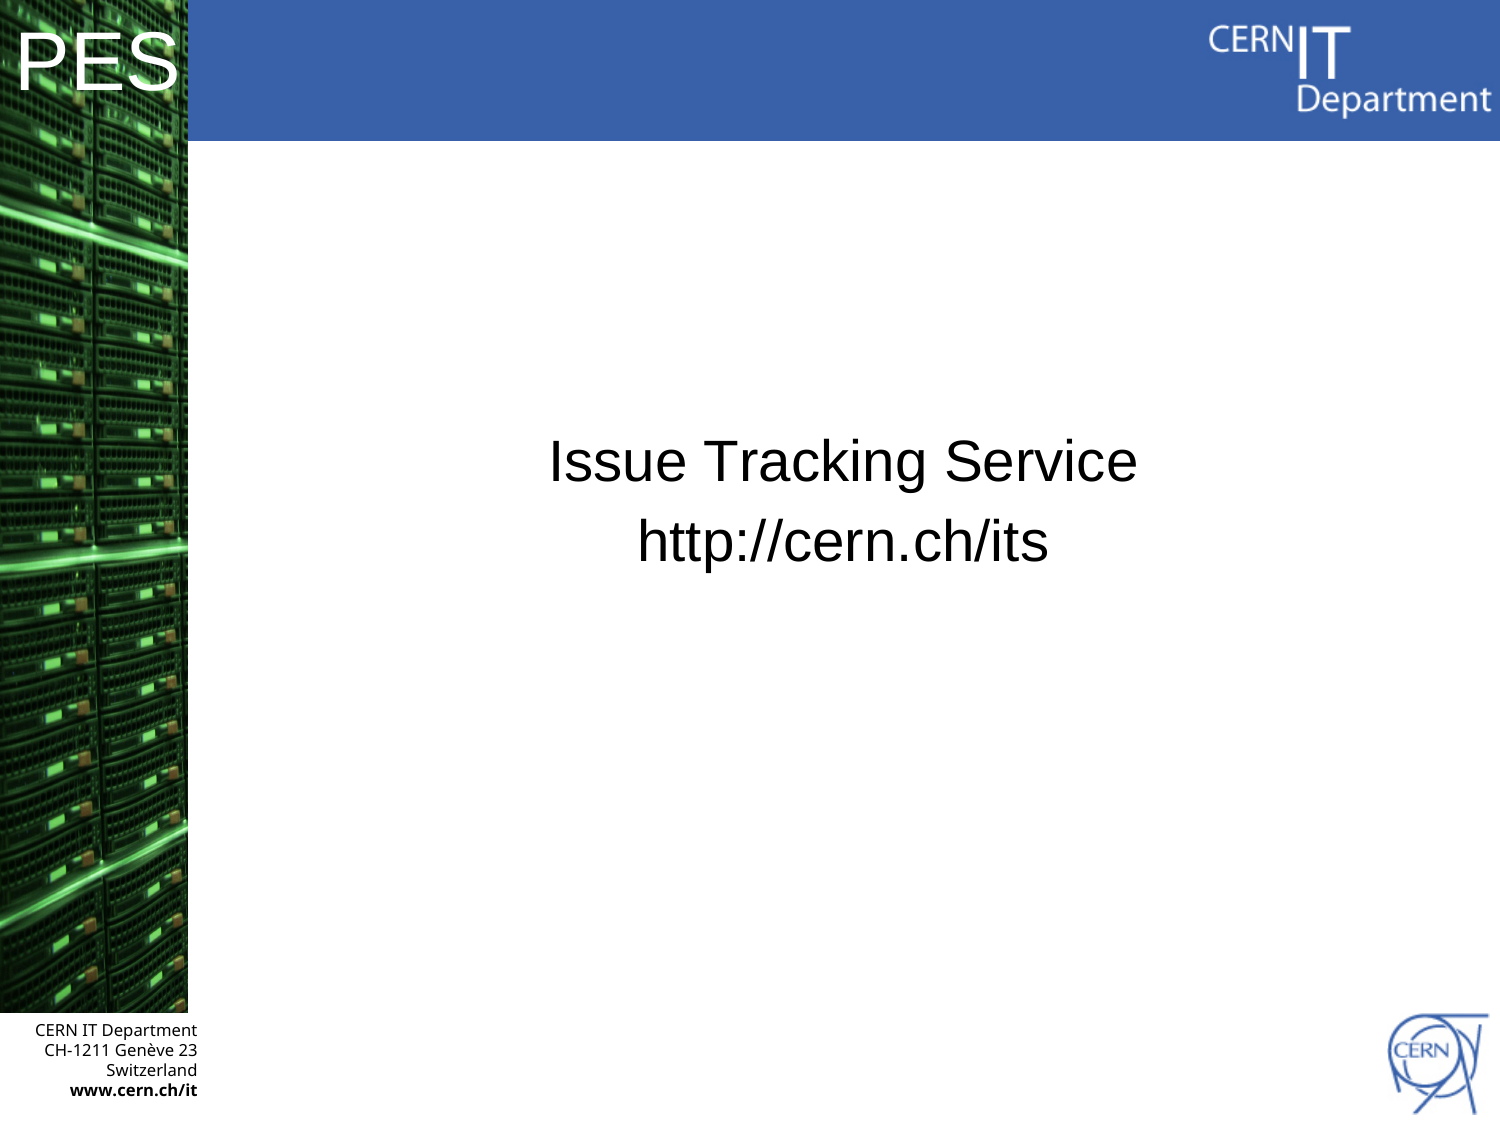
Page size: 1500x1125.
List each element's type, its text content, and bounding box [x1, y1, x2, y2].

picture [0, 0, 1500, 1013]
picture [1387, 1012, 1490, 1115]
subtitle Issue Tracking Service http://cern.ch/its [224, 174, 1463, 828]
